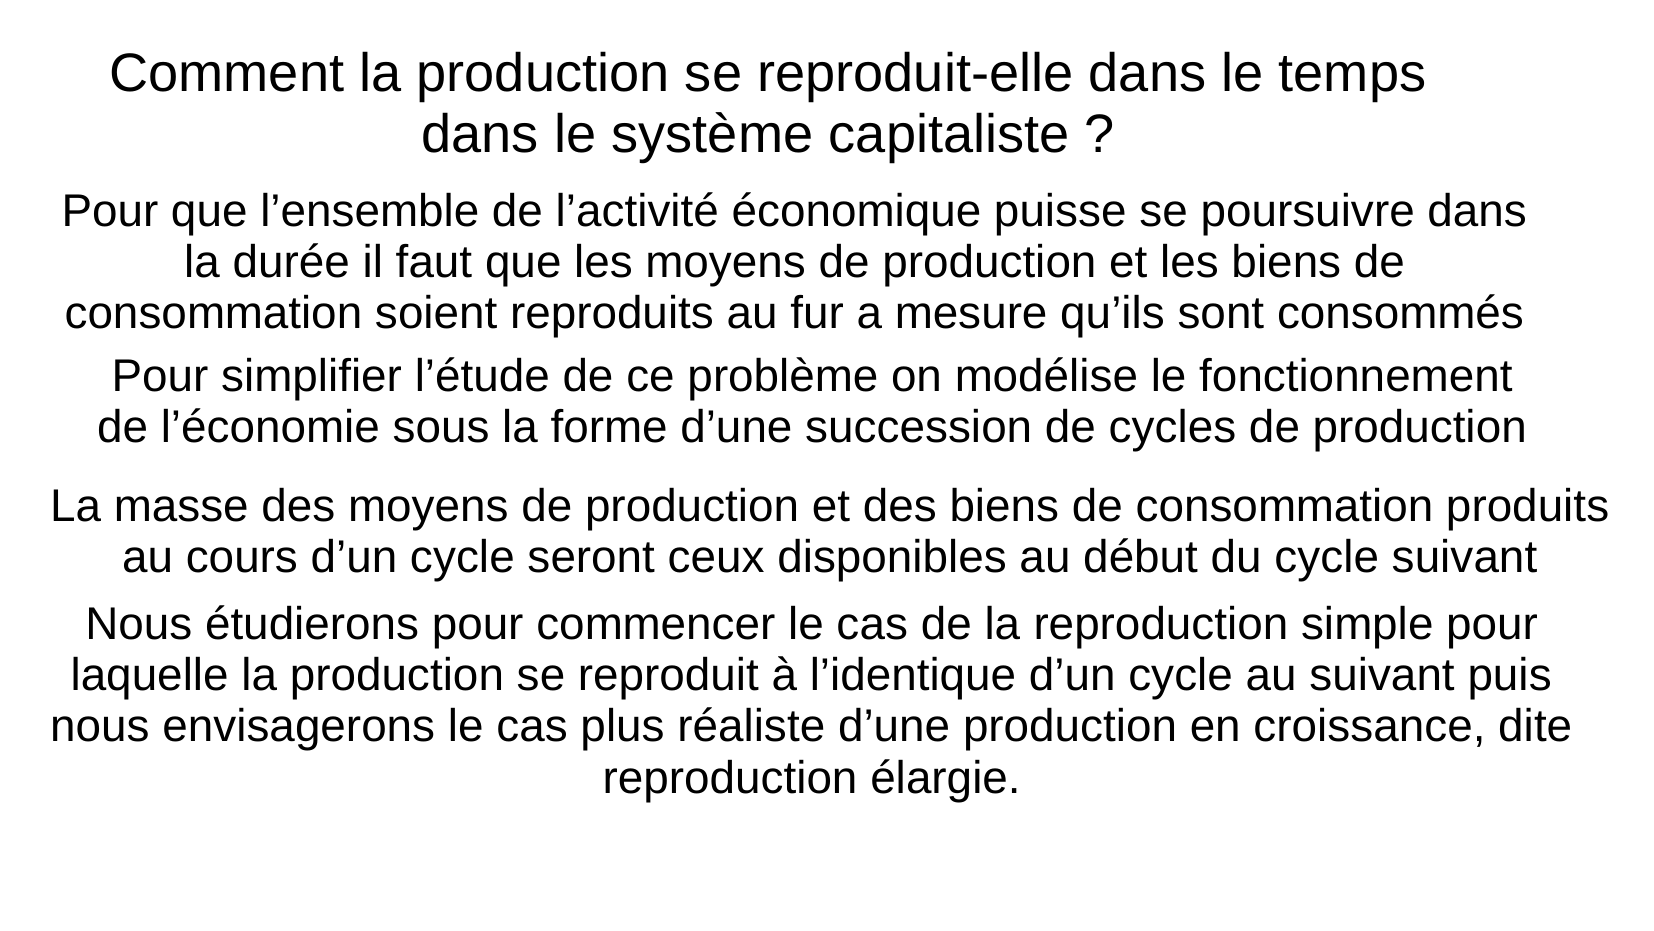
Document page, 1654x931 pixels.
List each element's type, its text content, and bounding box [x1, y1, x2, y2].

text_box Pour que l’ensemble de l’activité économique puisse se poursuivre dans la durée il faut que les moyens de production et les biens de consommation soient reproduits au fur a mesure qu’ils sont consommés [46, 177, 1548, 398]
text_box Comment la production se reproduit-elle dans le temps dans le système capitaliste ? [94, 35, 1560, 225]
text_box La masse des moyens de production et des biens de consommation produits au cours d’un cycle seront ceux disponibles au début du cycle suivant [35, 472, 1630, 590]
text_box Pour simplifier l’étude de ce problème on modélise le fonctionnement de l’économie sous la forme d’une succession de cycles de production [82, 342, 1548, 472]
text_box Nous étudierons pour commencer le cas de la reproduction simple pour laquelle la production se reproduit à l’identique d’un cycle au suivant puis nous envisagerons le cas plus réaliste d’une production en croissance, dite reproduction élargie. [35, 590, 1630, 811]
